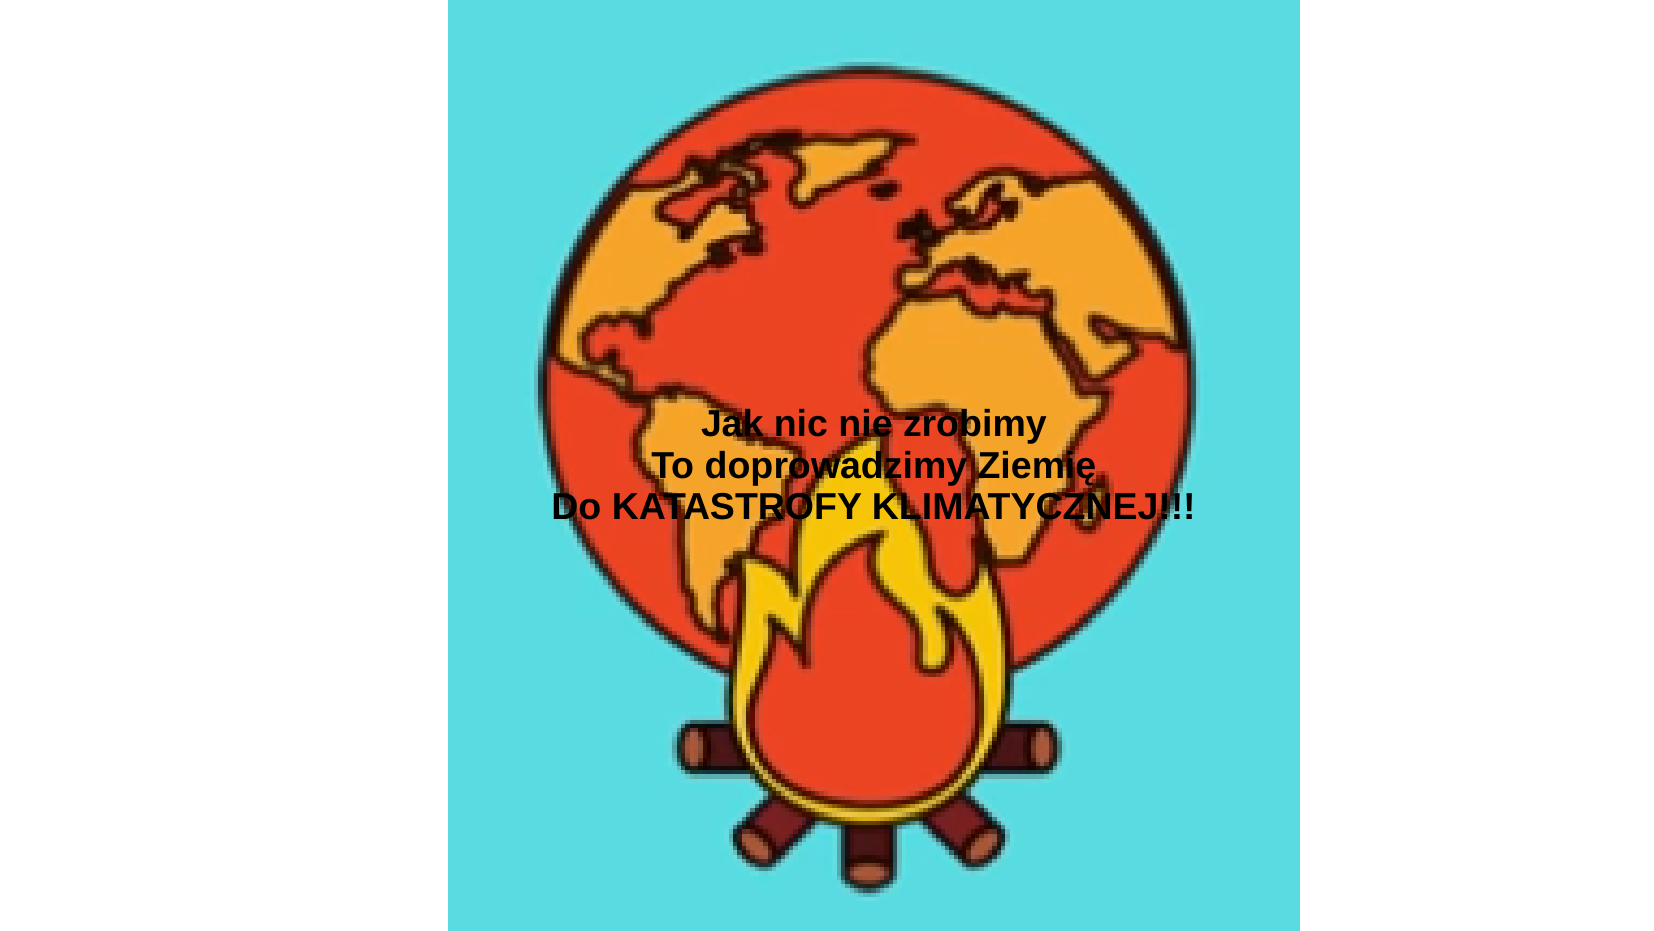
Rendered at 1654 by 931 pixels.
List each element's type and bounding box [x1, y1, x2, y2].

picture [448, 0, 1300, 931]
